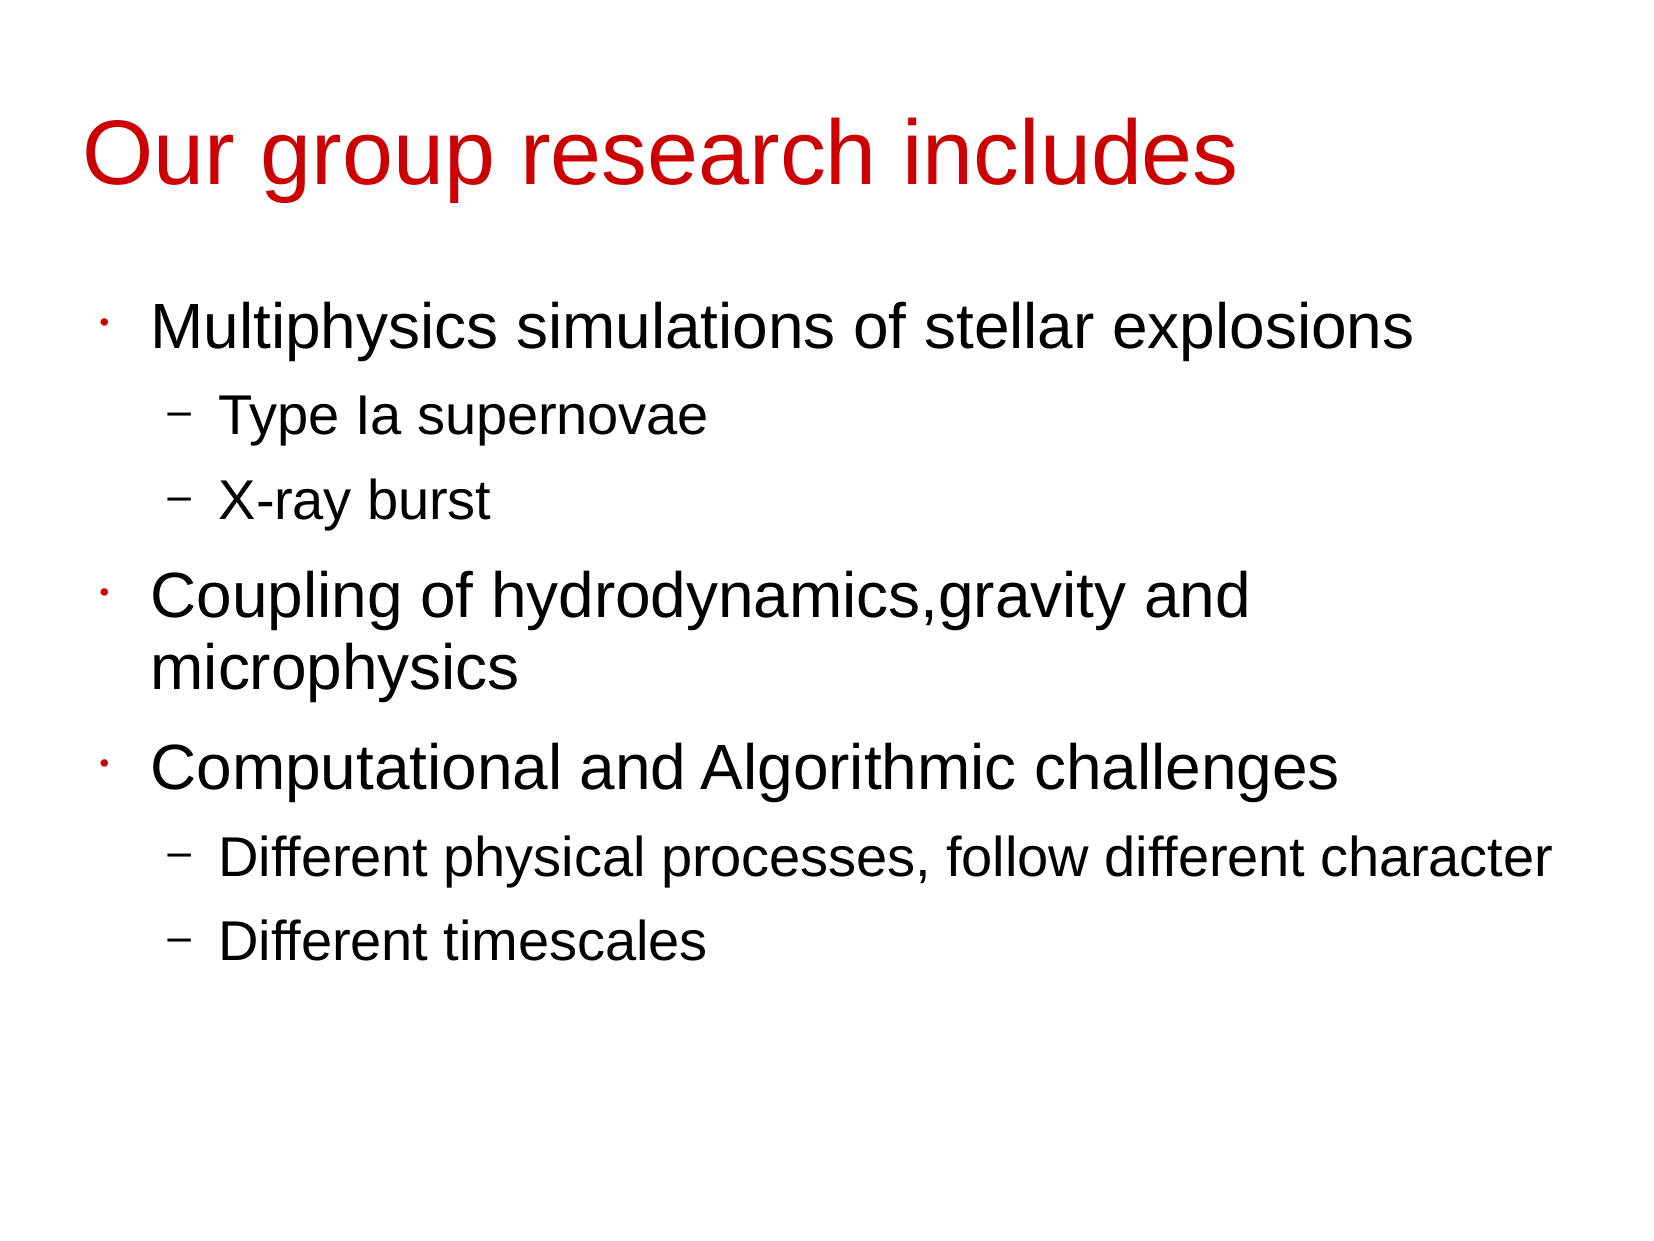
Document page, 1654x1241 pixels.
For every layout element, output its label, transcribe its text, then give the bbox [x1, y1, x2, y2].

title Our group research includes [82, 49, 1571, 257]
list Multiphysics simulations of stellar explosions Type Ia supernovae X-ray burst Coupling of hydrodynamics,gravity and microphysics Computational and Algorithmic challenges Different physical processes, follow different character Different timescales [82, 290, 1571, 1010]
